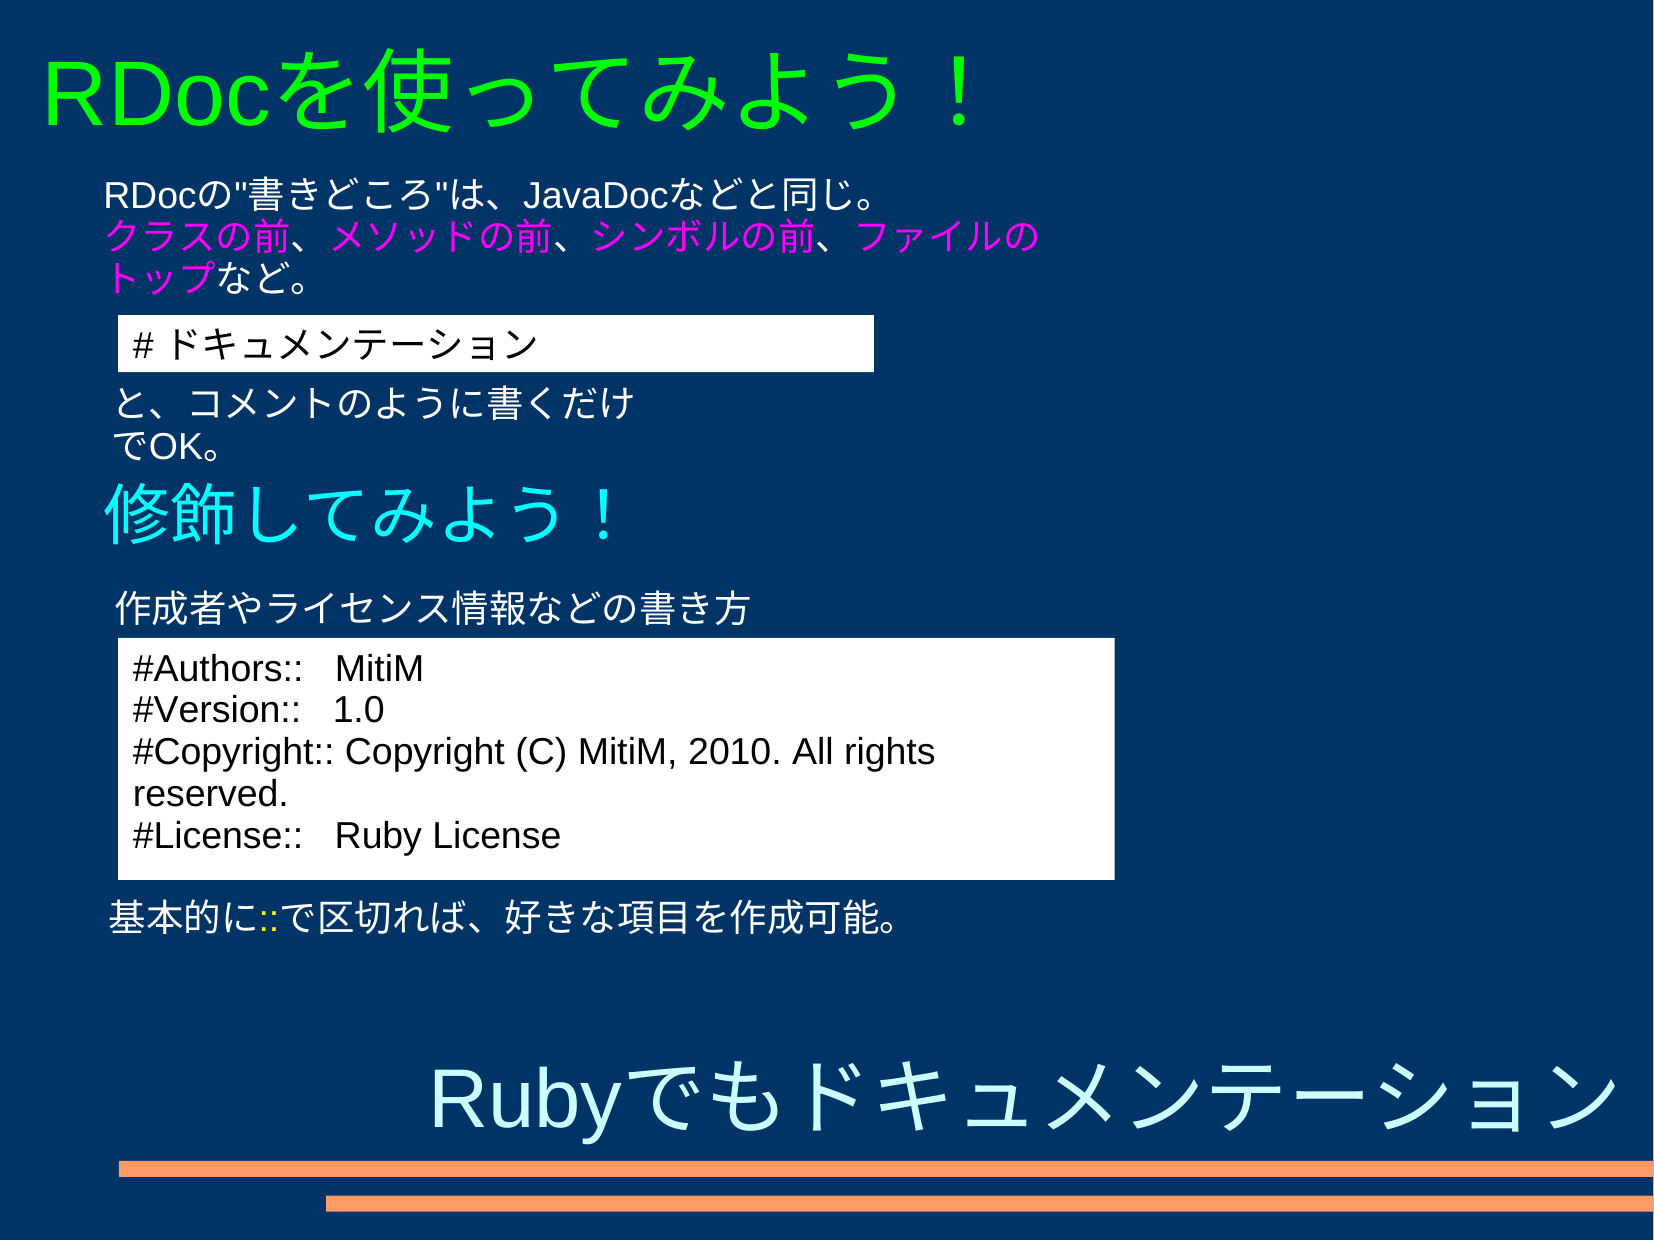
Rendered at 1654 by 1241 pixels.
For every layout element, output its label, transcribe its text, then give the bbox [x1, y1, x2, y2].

text_box # ドキュメンテーション [118, 315, 874, 373]
text_box #Authors:: MitiM #Version:: 1.0 #Copyright:: Copyright (C) MitiM, 2010. All rights reserved. #License:: Ruby License [118, 637, 1115, 880]
text_box Rubyでもドキュメンテーション [413, 1040, 1647, 1232]
text_box と、コメントのように書くだけでOK。 [96, 374, 679, 432]
text_box RDocを使ってみよう！ [27, 30, 1654, 148]
text_box 作成者やライセンス情報などの書き方 [99, 578, 827, 632]
text_box 修飾してみよう！ [88, 467, 1064, 550]
text_box RDocの"書きどころ"は、JavaDocなどと同じ。 クラスの前、メソッドの前、シンボルの前、ファイルのトップなど。 [88, 165, 1105, 260]
text_box 基本的に::で区切れば、好きな項目を作成可能。 [93, 887, 1004, 945]
